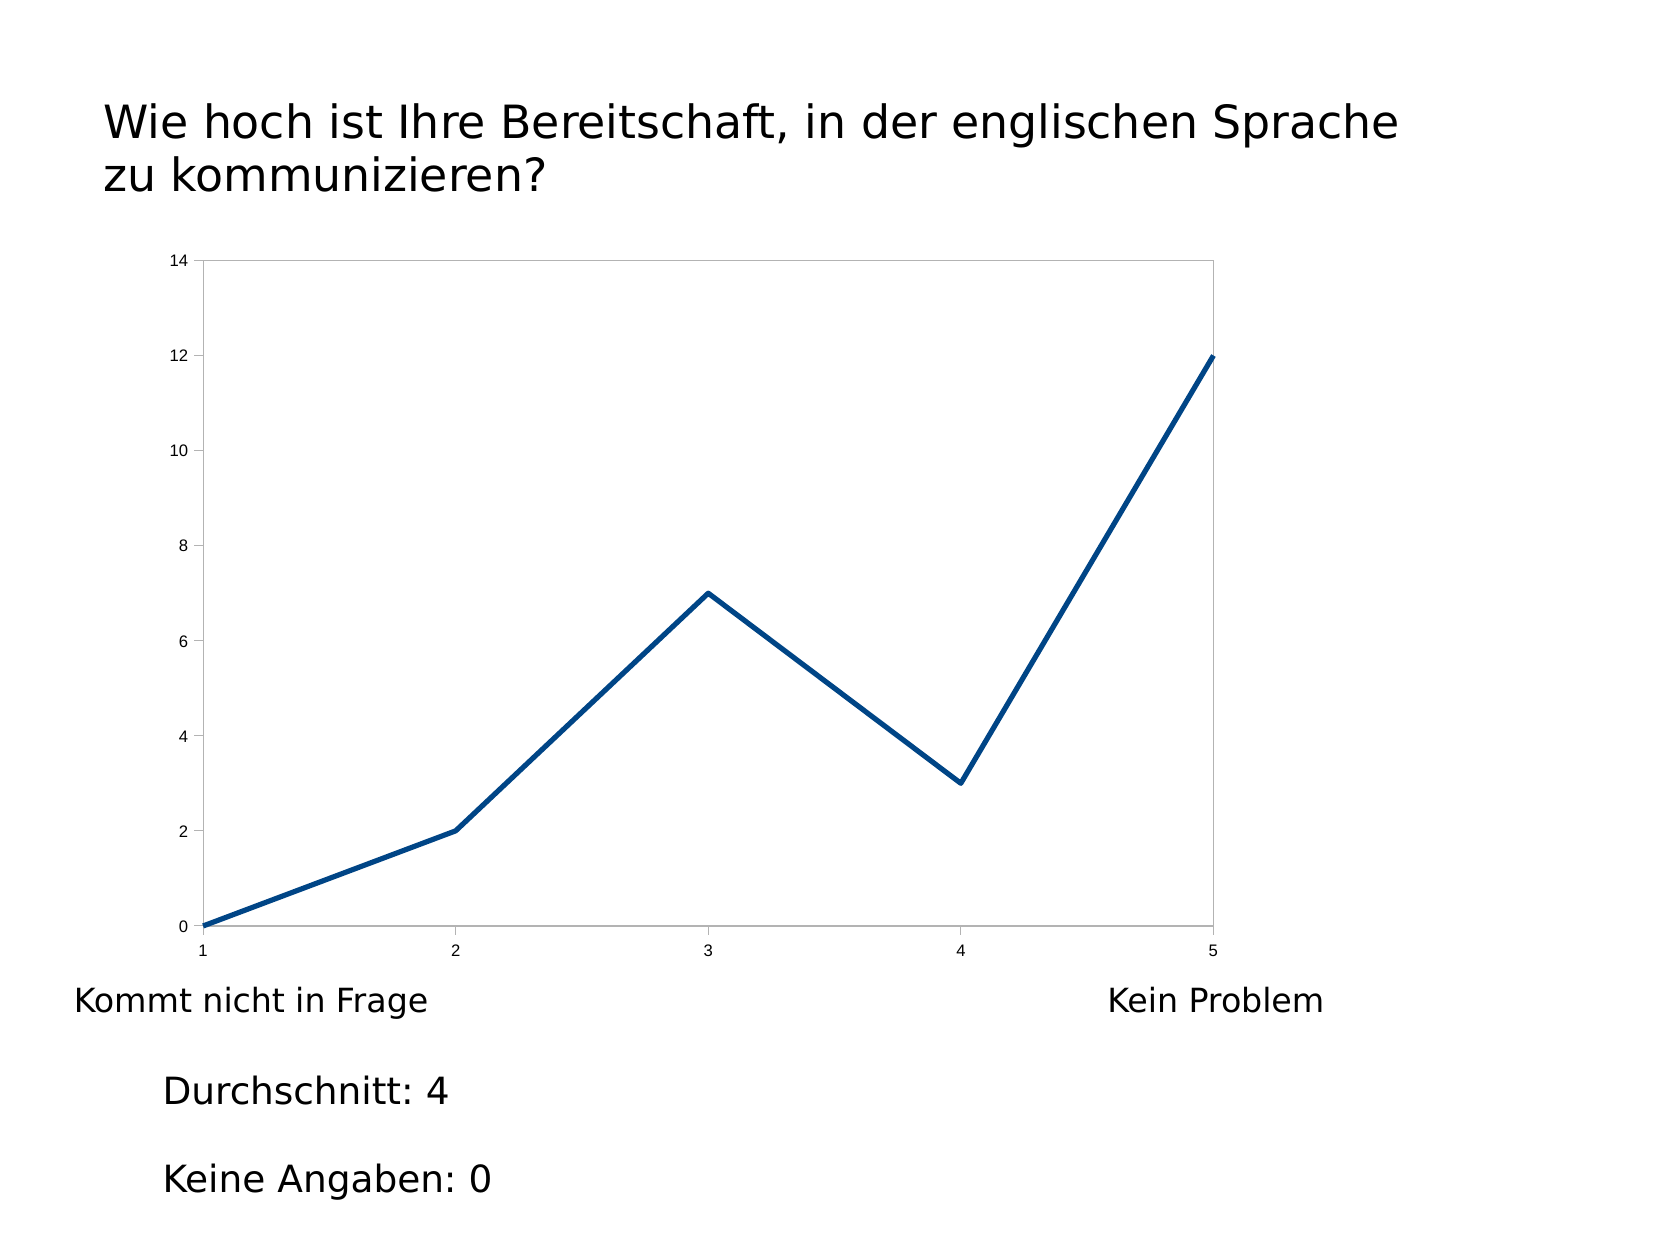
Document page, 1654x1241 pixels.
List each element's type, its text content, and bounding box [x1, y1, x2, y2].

text_box Durchschnitt: 4 Keine Angaben: 0 [147, 1062, 1182, 1209]
chart [147, 236, 1241, 975]
text_box Wie hoch ist Ihre Bereitschaft, in der englischen Sprache zu kommunizieren? [88, 88, 1477, 210]
text_box Kommt nicht in Frage [59, 974, 502, 1058]
text_box Kein Problem [1092, 974, 1388, 1028]
